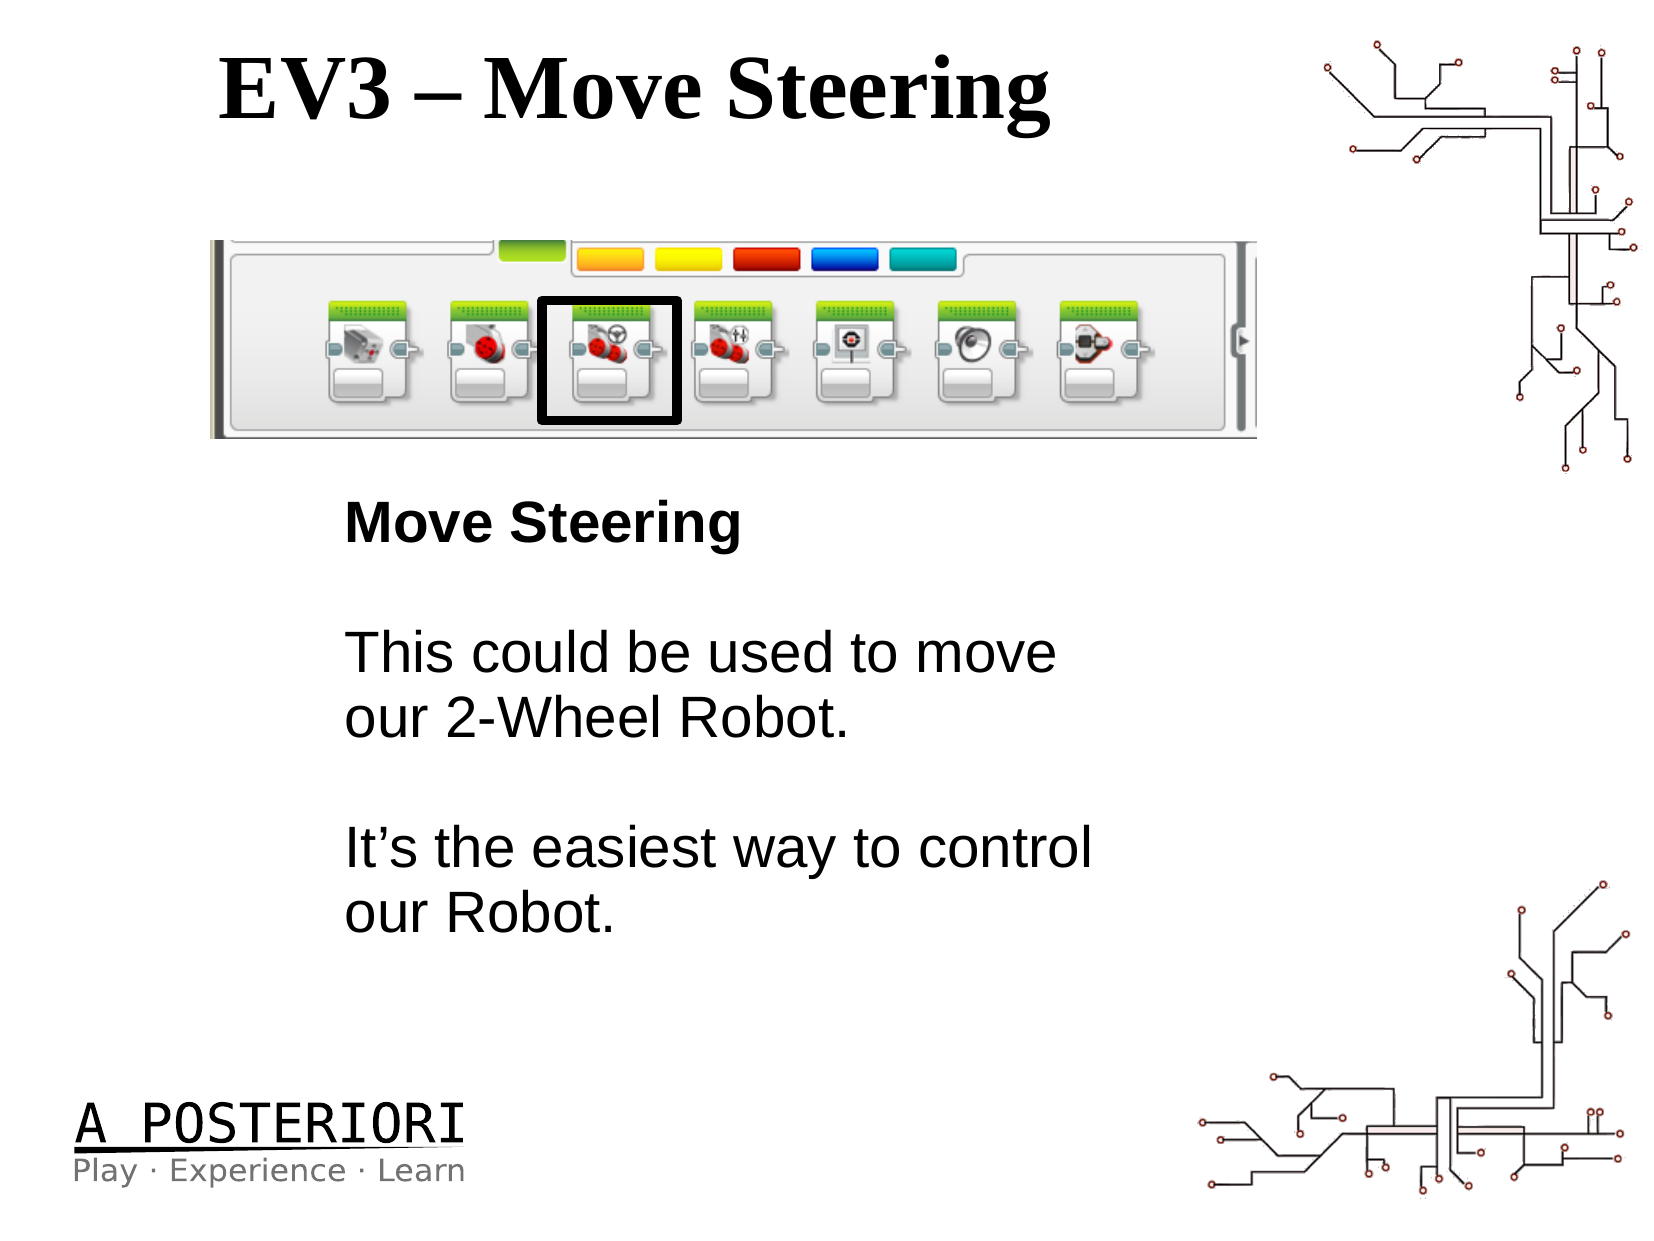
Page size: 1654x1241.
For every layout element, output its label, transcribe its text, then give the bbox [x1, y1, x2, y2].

text_box Move Steering This could be used to move our 2-Wheel Robot. It’s the easiest way to control our Robot. [330, 482, 1141, 951]
picture [1305, 35, 1643, 496]
picture [73, 1101, 466, 1189]
title EV3 – Move Steering [11, 0, 1261, 190]
picture [1175, 862, 1636, 1201]
picture [210, 240, 1257, 439]
